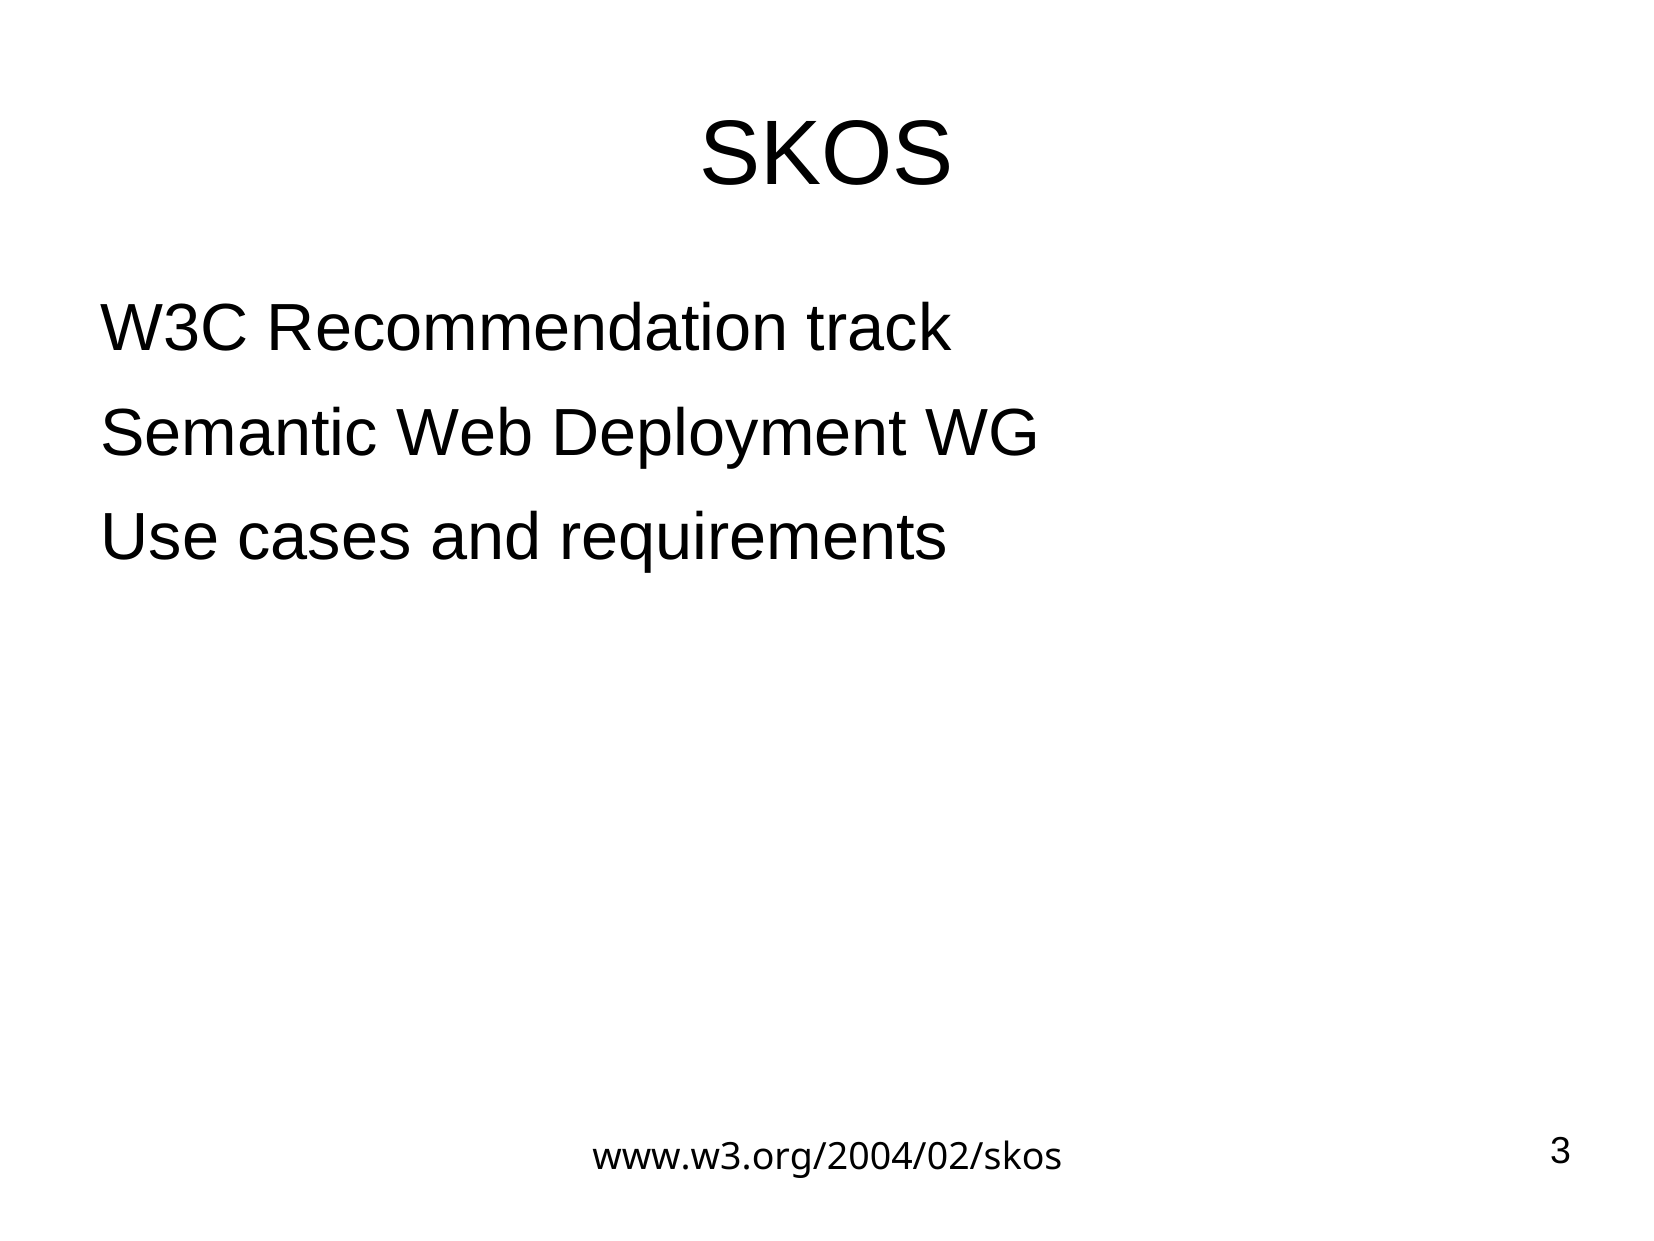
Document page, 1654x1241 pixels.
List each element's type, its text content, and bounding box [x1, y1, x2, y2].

list W3C Recommendation track Semantic Web Deployment WG Use cases and requirements [82, 290, 1571, 1109]
title SKOS [82, 49, 1571, 257]
